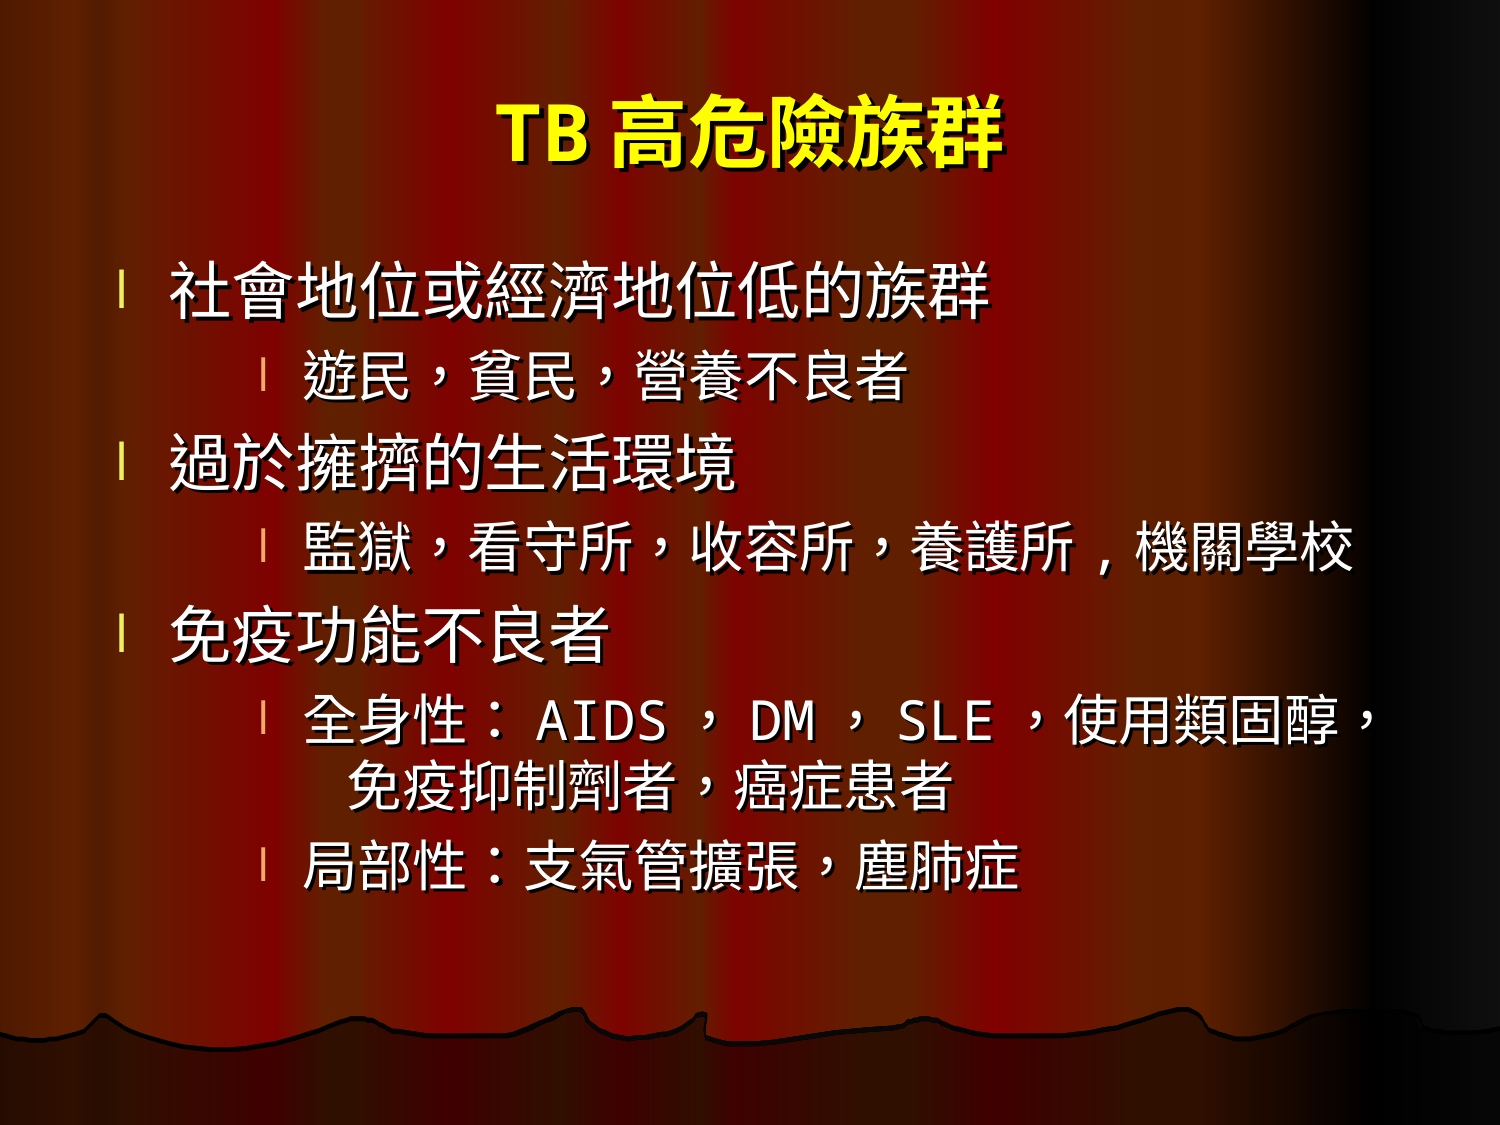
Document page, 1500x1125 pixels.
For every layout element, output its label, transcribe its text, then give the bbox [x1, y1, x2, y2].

list 社會地位或經濟地位低的族群 遊民，貧民，營養不良者 過於擁擠的生活環境 監獄，看守所，收容所，養護所,機關學校 免疫功能不良者 全身性：AIDS，DM，SLE，使用類固醇，免疫抑制劑者，癌症患者 局部性：支氣管擴張，塵肺症 [100, 243, 1424, 919]
title TB高危險族群 [75, 67, 1426, 192]
